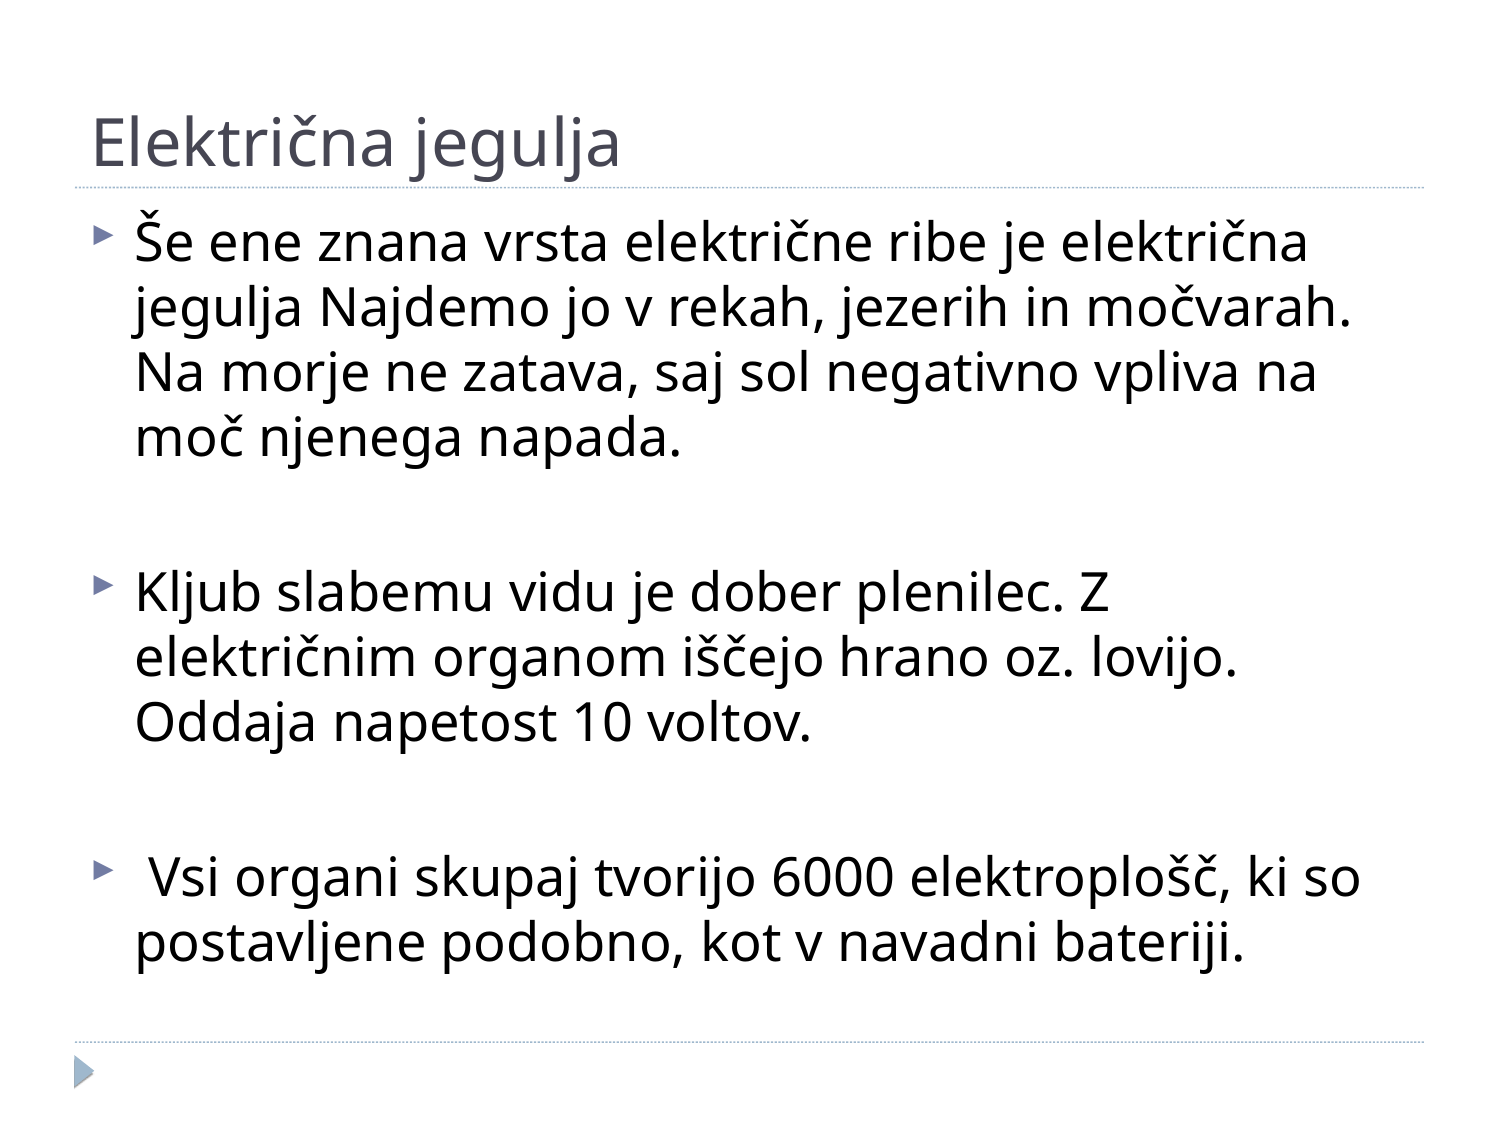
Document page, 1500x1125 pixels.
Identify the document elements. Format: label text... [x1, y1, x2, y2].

list Še ene znana vrsta električne ribe je električna jegulja Najdemo jo v rekah, jezerih in močvarah. Na morje ne zatava, saj sol negativno vpliva na moč njenega napada. Kljub slabemu vidu je dober plenilec. Z električnim organom iščejo hrano oz. lovijo. Oddaja napetost 10 voltov. Vsi organi skupaj tvorijo 6000 elektroplošč, ki so postavljene podobno, kot v navadni bateriji. [75, 200, 1425, 1010]
title Električna jegulja [75, 24, 1425, 188]
